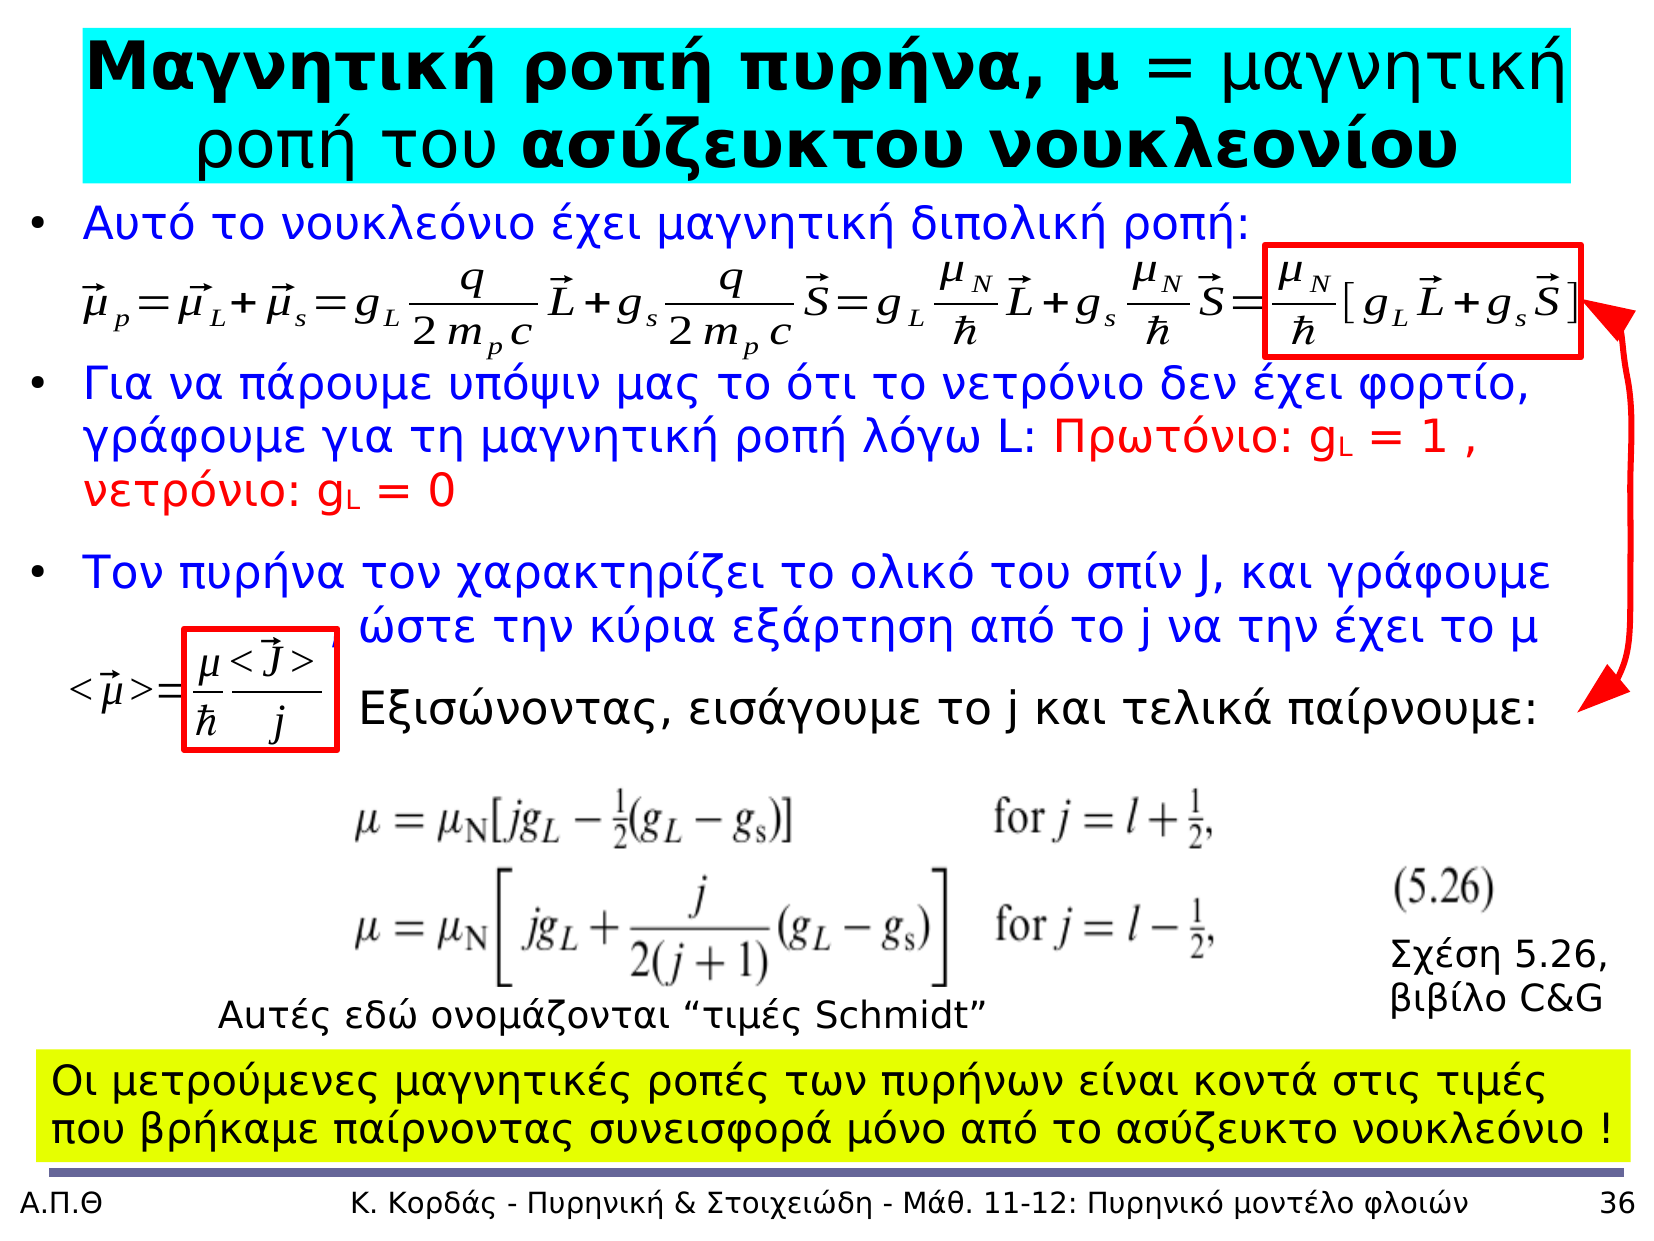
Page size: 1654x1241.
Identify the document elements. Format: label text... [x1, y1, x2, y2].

chart [57, 637, 181, 751]
text_box Σχέση 5.26, βιβίλο C&G [1374, 925, 1625, 1029]
text_box Οι μετρούμενες μαγνητικές ροπές των πυρήνων είναι κοντά στις τιμές που βρήκαμε παίρνοντας συνεισφορά μόνο από το ασύζευκτο νουκλεόνιο ! [36, 1049, 1631, 1163]
chart [67, 242, 1593, 363]
chart [187, 637, 334, 747]
title Mαγνητική ροπή πυρήνα, μ = μαγνητική ροπή του ασύζευκτου νουκλεονίου [82, 27, 1571, 184]
text_box Αuτές εδώ ονομάζονται “τιμές Schmidt” [203, 986, 1004, 1046]
picture [187, 767, 1501, 1049]
list Αυτό το νουκλεόνιο έχει μαγνητική διπολική ροπή: Για να πάρουμε υπόψιν μας το ότι το νετρόνιο δεν έχει φορτίο, γράφουμε για τη μαγνητική ροπή λόγω L: Πρωτόνιο: gL = 1 , νετρόνιο: gL = 0 Τον πυρήνα τον χαρακτηρίζει το ολικό του σπίν J, και γράφουμε , ώστε την κύρια εξάρτηση από το j να την έχει το μ Εξισώνοντας, εισάγουμε το j και τελικά παίρνουμε: [11, 197, 1651, 1159]
